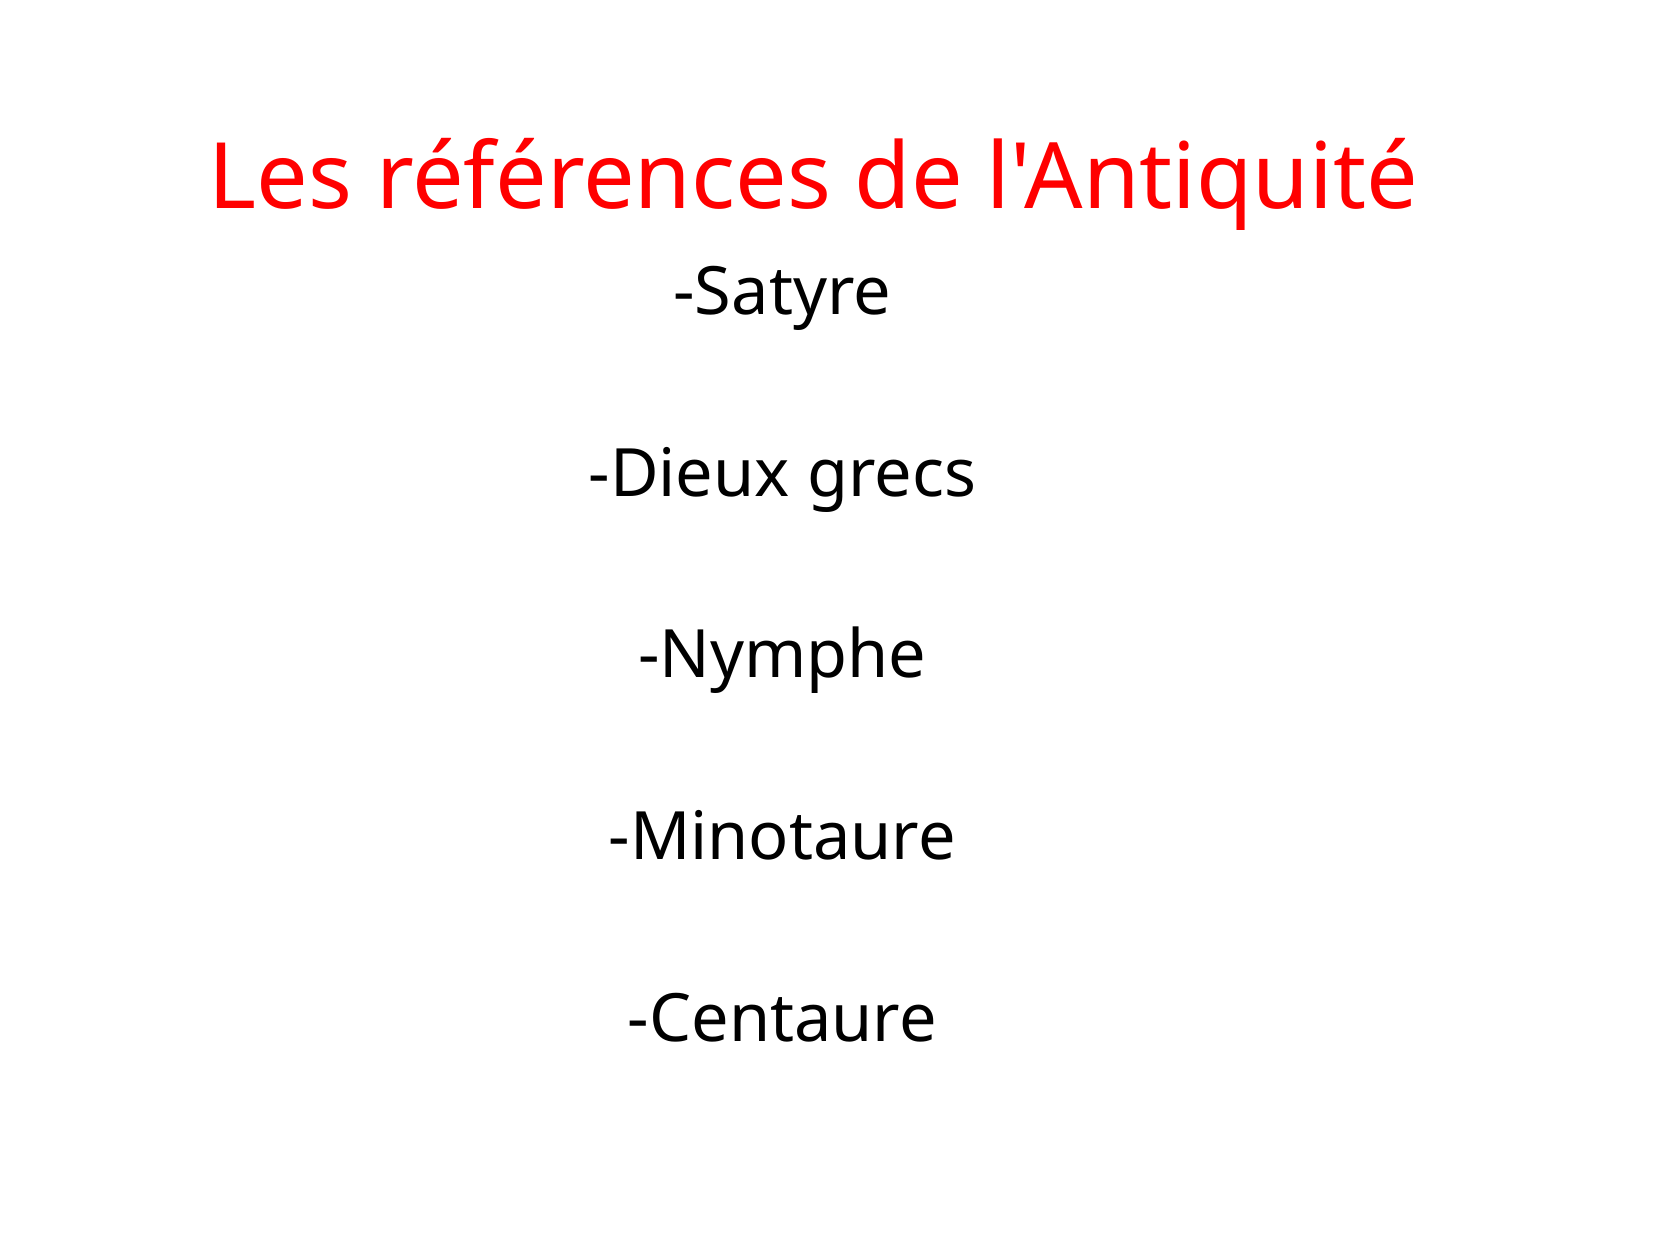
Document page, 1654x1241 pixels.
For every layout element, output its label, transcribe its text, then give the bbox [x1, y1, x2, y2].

title Les références de l'Antiquité [82, 88, 1571, 257]
text_box -Satyre -Dieux grecs -Nymphe -Minotaure -Centaure [147, 236, 1418, 1182]
